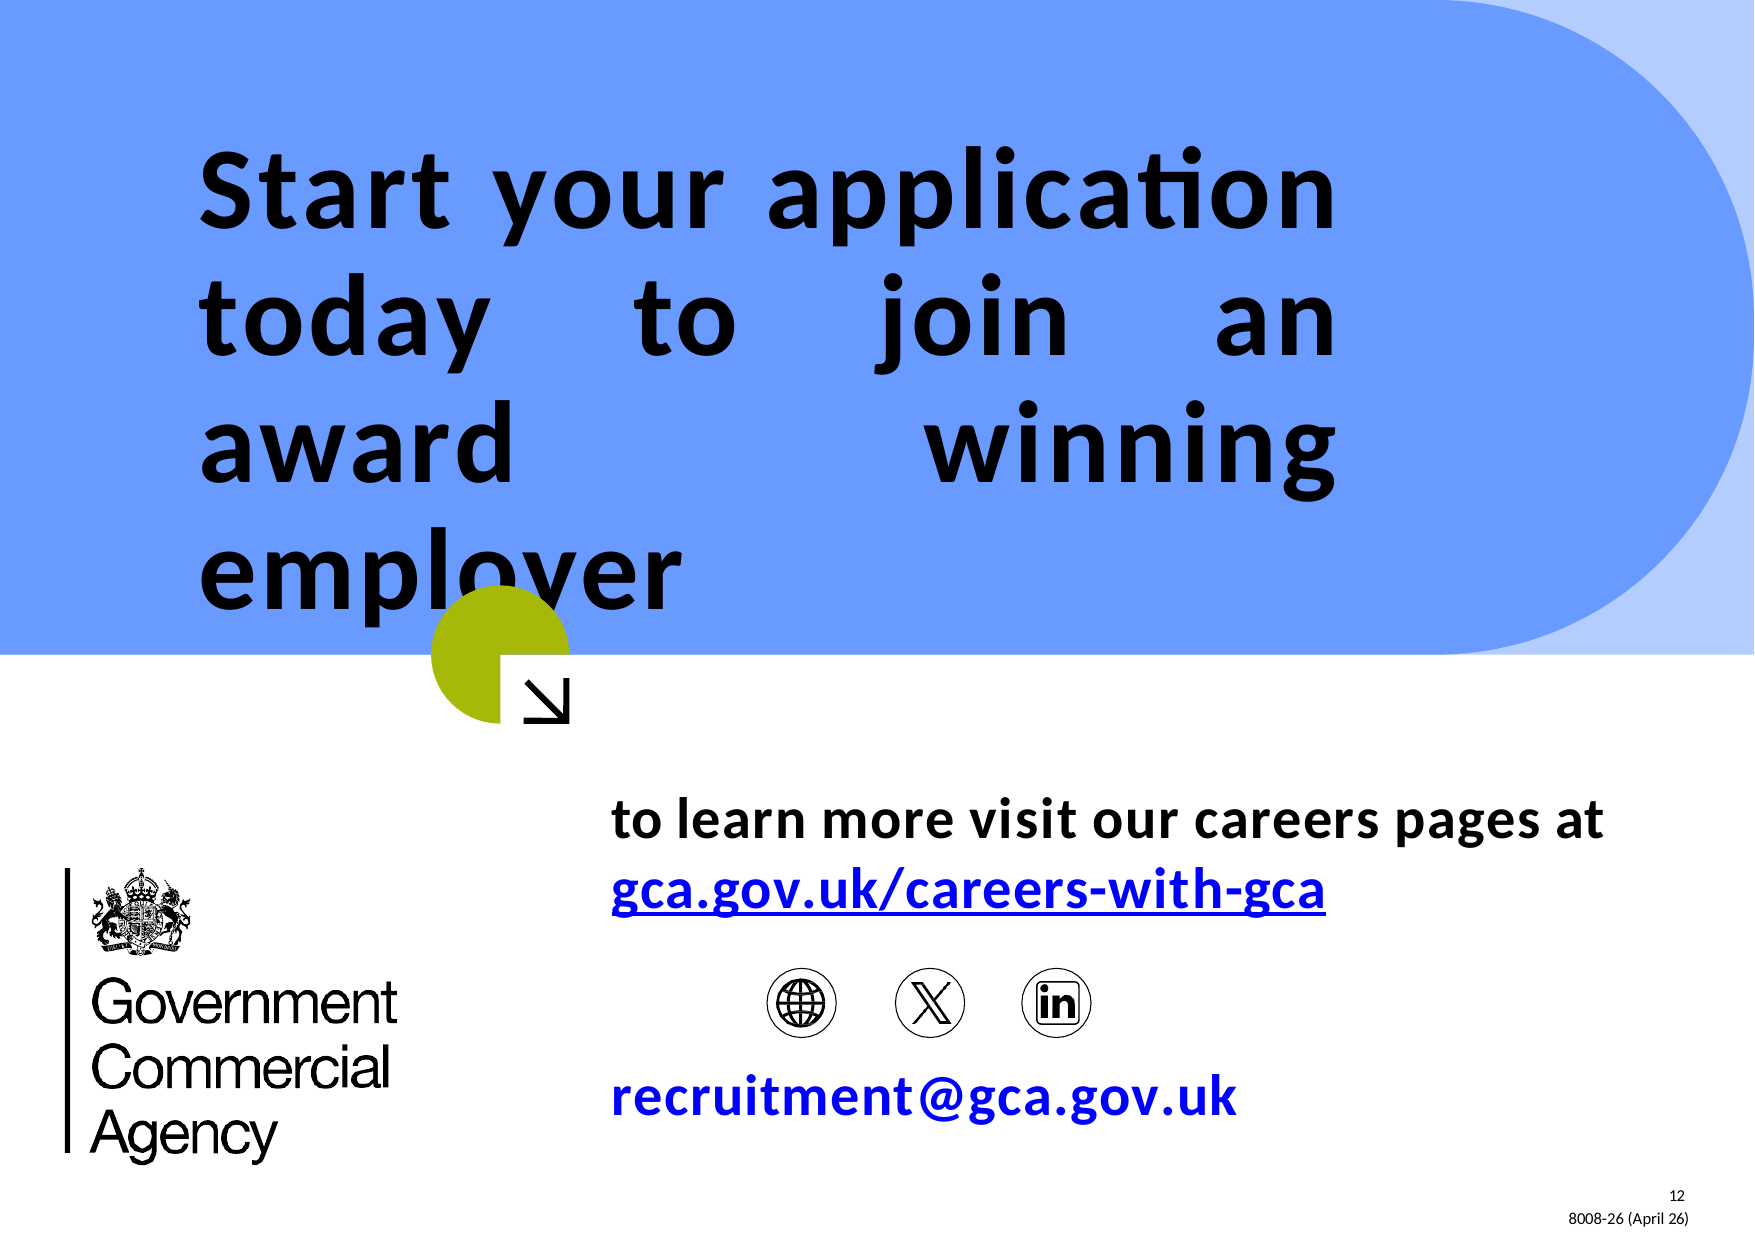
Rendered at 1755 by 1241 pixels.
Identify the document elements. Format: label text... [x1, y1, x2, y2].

title Start your application today to join an award winning employer [196, 107, 1355, 507]
text_box 12 8008-26 (April 26) [1568, 1179, 1694, 1231]
picture [92, 978, 397, 1024]
text_box [0, 0, 1754, 724]
text_box [91, 868, 191, 956]
picture [911, 982, 951, 1024]
text_box [342, 1044, 348, 1051]
picture [351, 1055, 381, 1089]
picture [221, 1120, 250, 1154]
text_box [89, 1109, 130, 1153]
text_box [128, 1120, 157, 1166]
picture [92, 1043, 339, 1089]
picture [160, 1120, 218, 1154]
text_box [342, 1056, 348, 1088]
text_box [64, 868, 71, 1153]
text_box [383, 1044, 389, 1088]
text_box [249, 1121, 279, 1166]
text_box to learn more visit our careers pages at gca.gov.uk/careers-with-gca recruitment@gca.gov.uk [609, 778, 1609, 1131]
